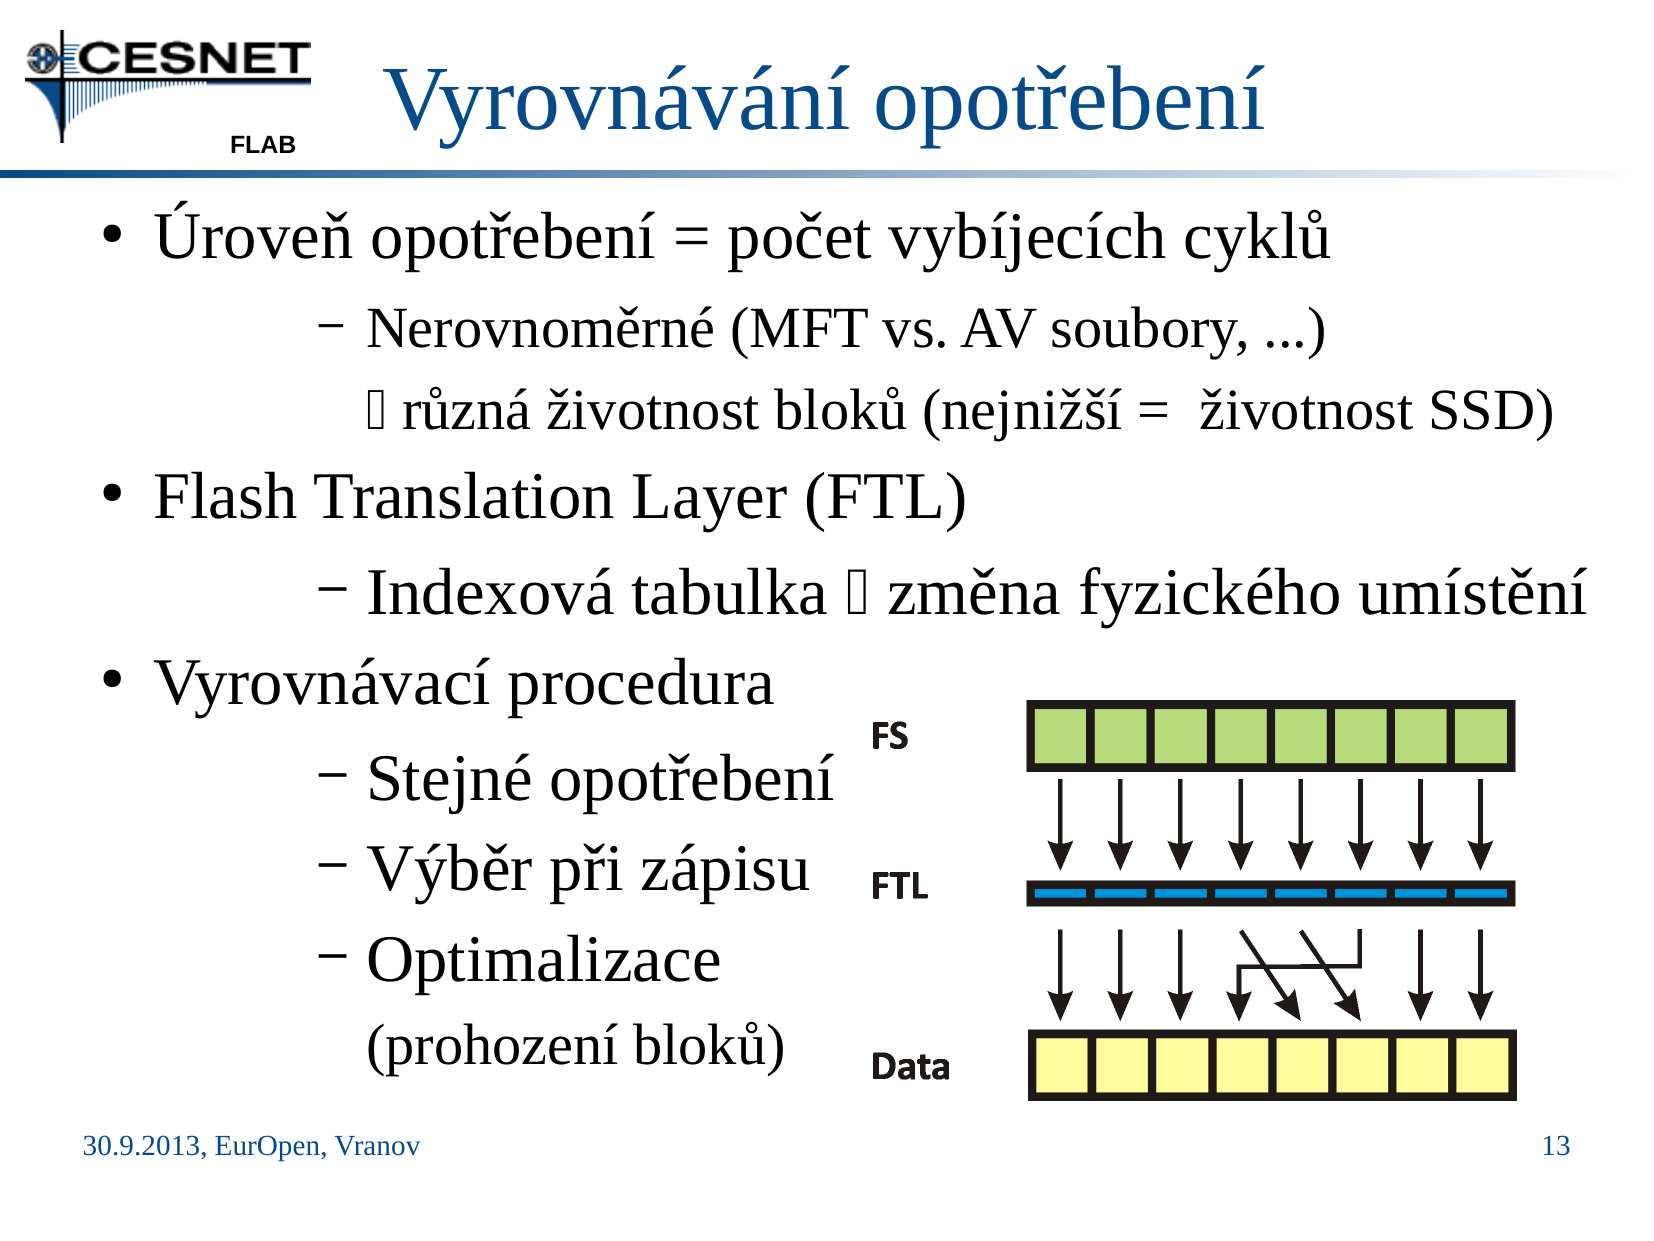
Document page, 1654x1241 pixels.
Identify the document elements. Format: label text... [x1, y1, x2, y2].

picture [25, 30, 311, 143]
picture [870, 700, 1517, 1101]
list Úroveň opotřebení = počet vybíjecích cyklů Nerovnoměrné (MFT vs. AV soubory, ...) _ různá životnost bloků (nejnižší = životnost SSD) Flash Translation Layer (FTL) Indexová tabulka _ změna fyzického umístění Vyrovnávací procedura Stejné opotřebení Výběr při zápisu Optimalizace (prohození bloků) [82, 205, 1610, 1241]
title Vyrovnávání opotřebení [79, 47, 1571, 150]
